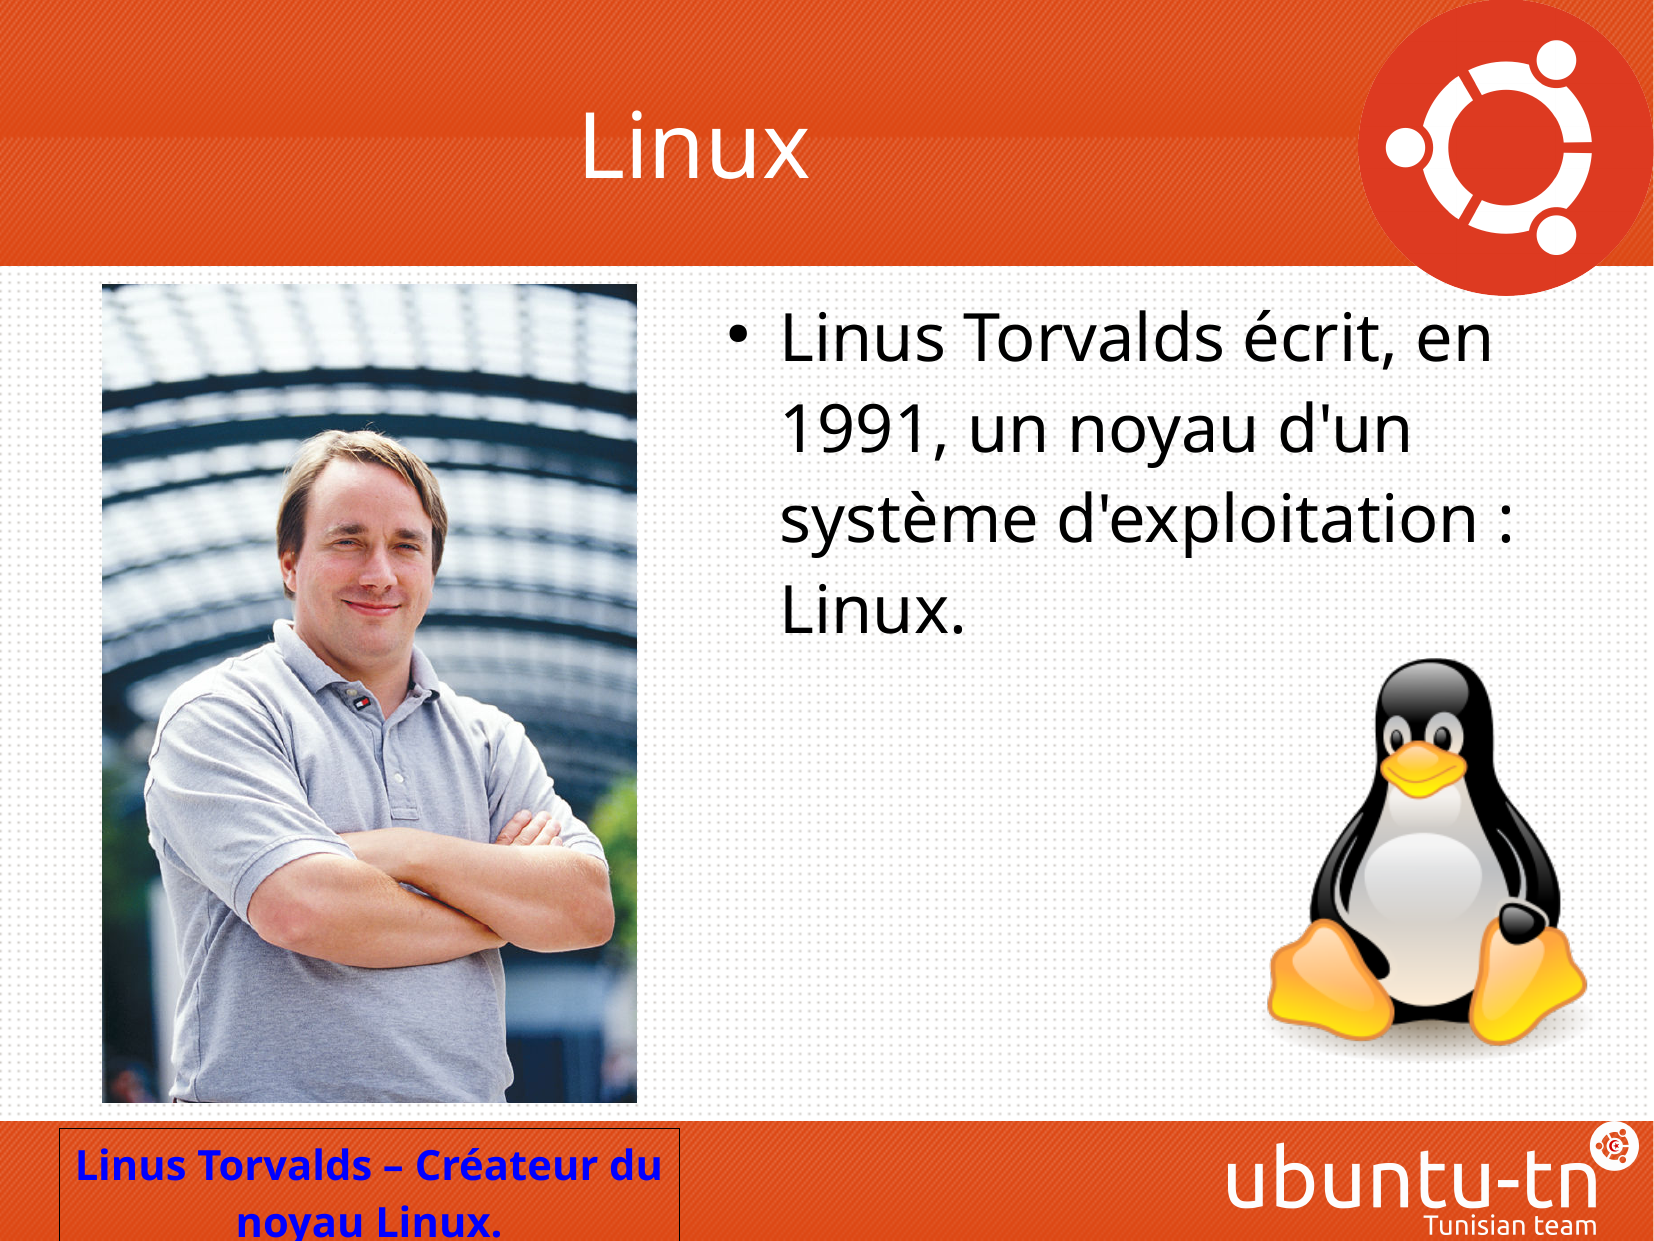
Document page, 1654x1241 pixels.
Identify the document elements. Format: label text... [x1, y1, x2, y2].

title Linux [29, 36, 1359, 250]
text_box Linus Torvalds – Créateur du noyau Linux. [59, 1128, 680, 1237]
picture [0, 0, 1654, 1241]
list Linus Torvalds écrit, en 1991, un noyau d'un système d'exploitation : Linux. [708, 290, 1572, 1109]
picture [60, 1237, 297, 1241]
picture [302, 1237, 679, 1241]
